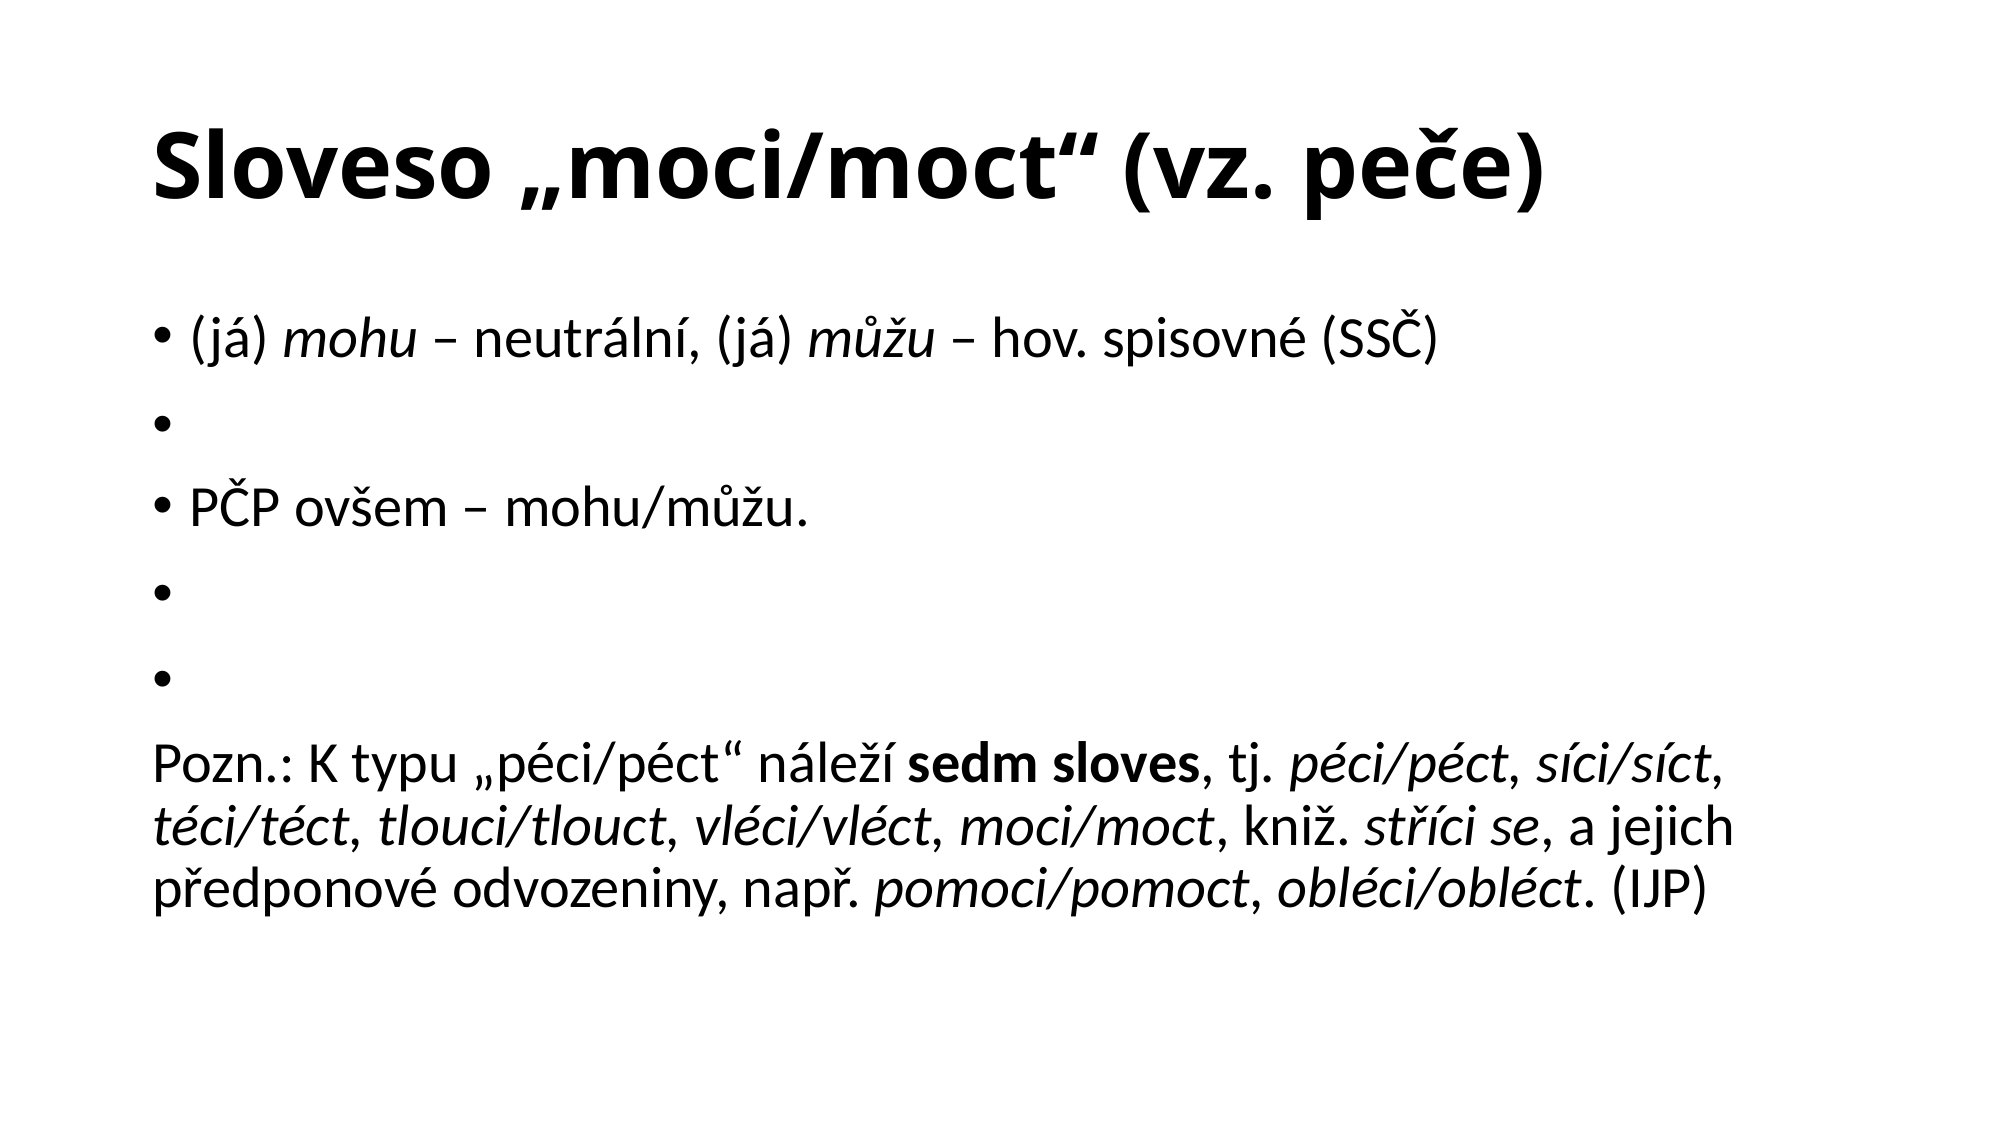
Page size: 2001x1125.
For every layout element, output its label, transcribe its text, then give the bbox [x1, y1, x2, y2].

list (já) mohu – neutrální, (já) můžu – hov. spisovné (SSČ) PČP ovšem – mohu/můžu. Pozn.: K typu „péci/péct“ náleží sedm sloves, tj. péci/péct, síci/síct, téci/téct, tlouci/tlouct, vléci/vléct, moci/moct, kniž. stříci se, a jejich předponové odvozeniny, např. pomoci/pomoct, obléci/obléct. (IJP) [137, 299, 1863, 1014]
title Sloveso „moci/moct“ (vz. peče) [137, 59, 1863, 278]
